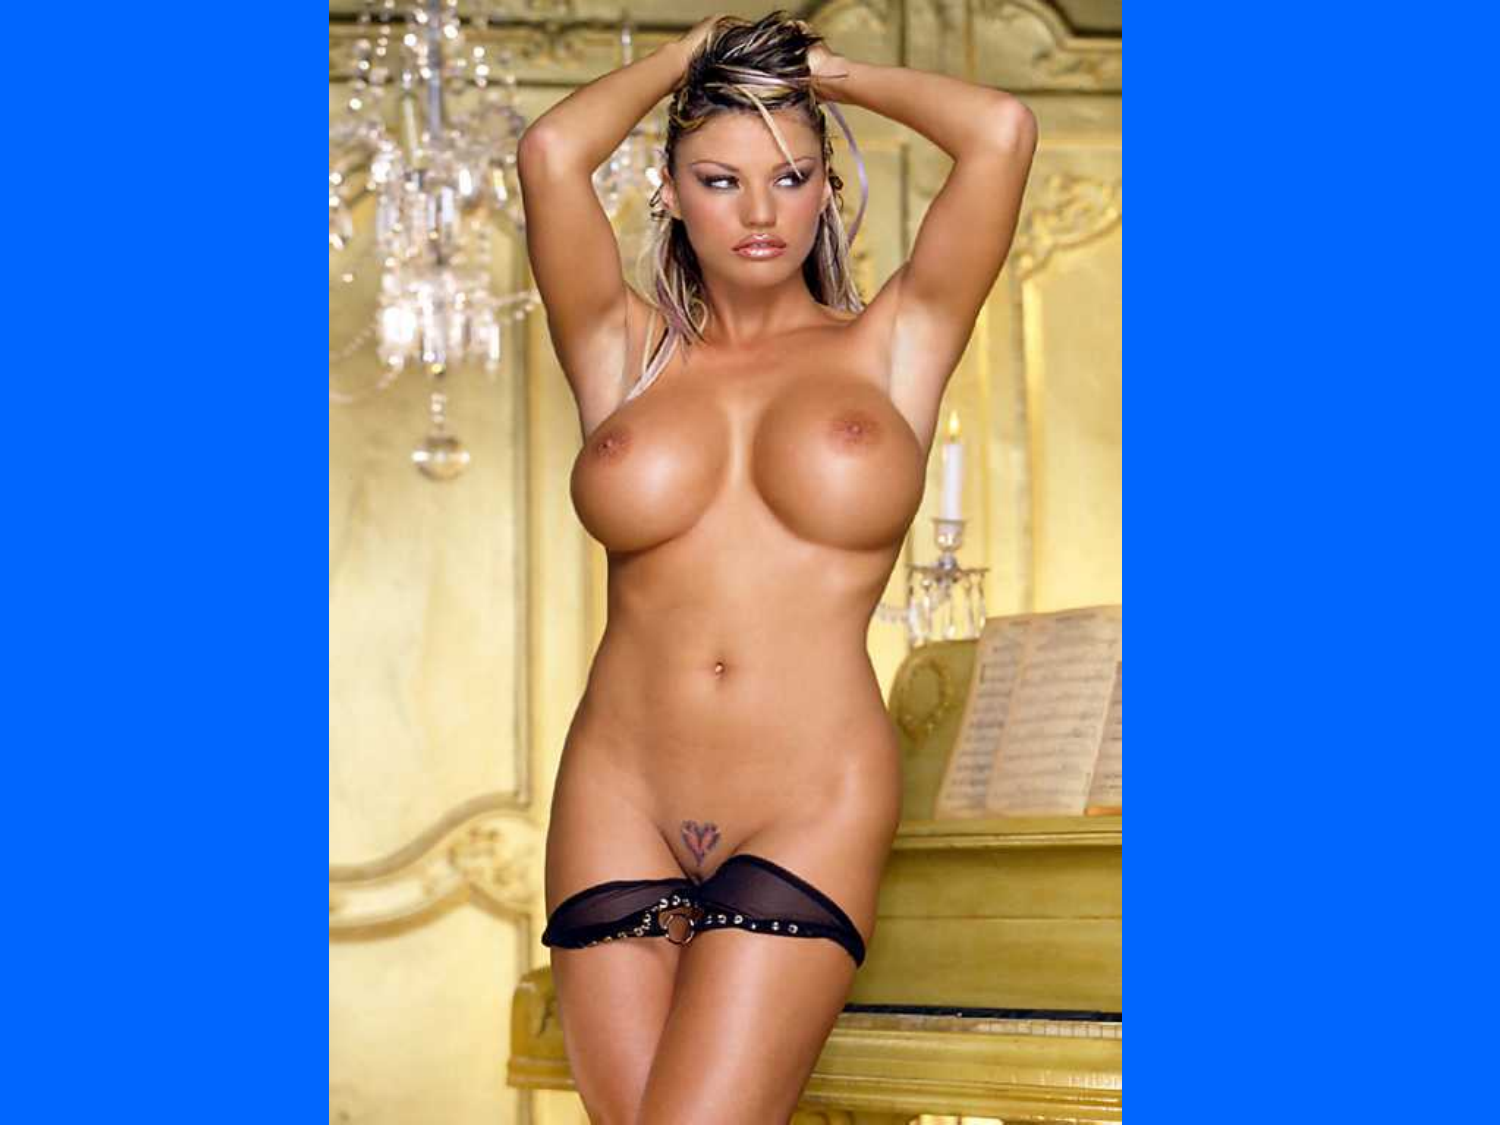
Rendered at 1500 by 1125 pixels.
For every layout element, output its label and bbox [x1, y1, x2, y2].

picture [329, 0, 1122, 1125]
